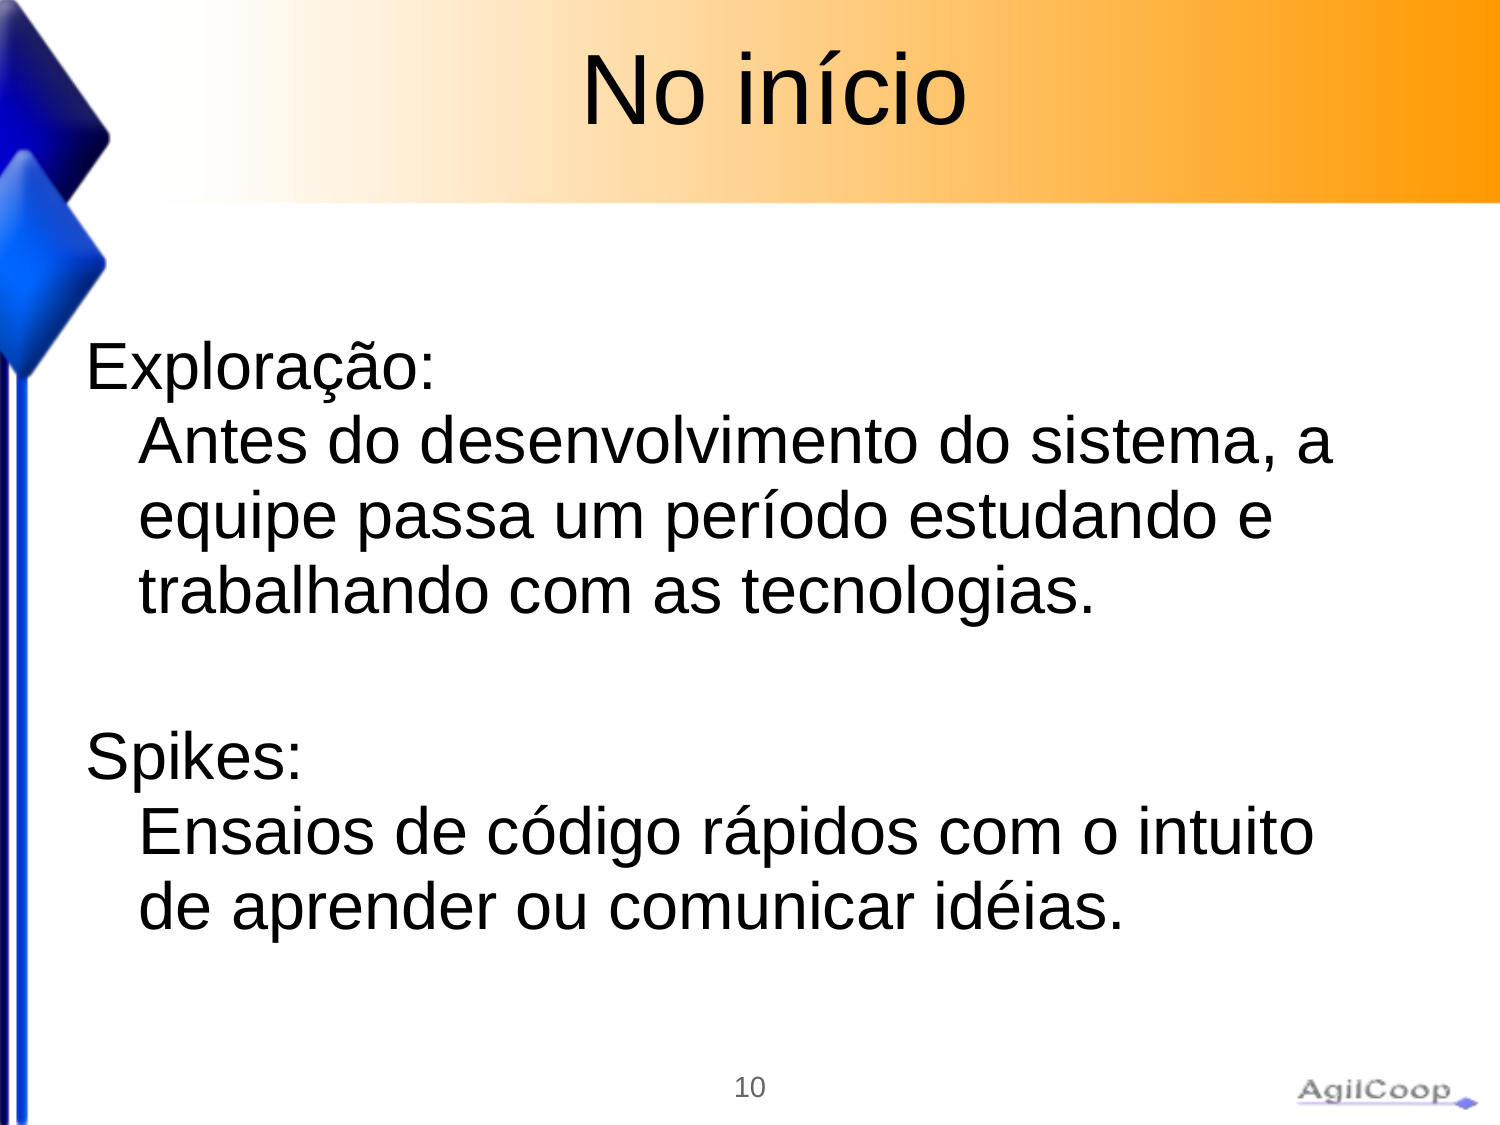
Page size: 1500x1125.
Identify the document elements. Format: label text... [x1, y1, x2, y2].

picture [0, 0, 1500, 1125]
list Exploração: Antes do desenvolvimento do sistema, a equipe passa um período estudando e trabalhando com as tecnologias. Spikes: Ensaios de código rápidos com o intuito de aprender ou comunicar idéias. [53, 321, 1412, 1028]
title No início [124, 8, 1426, 172]
